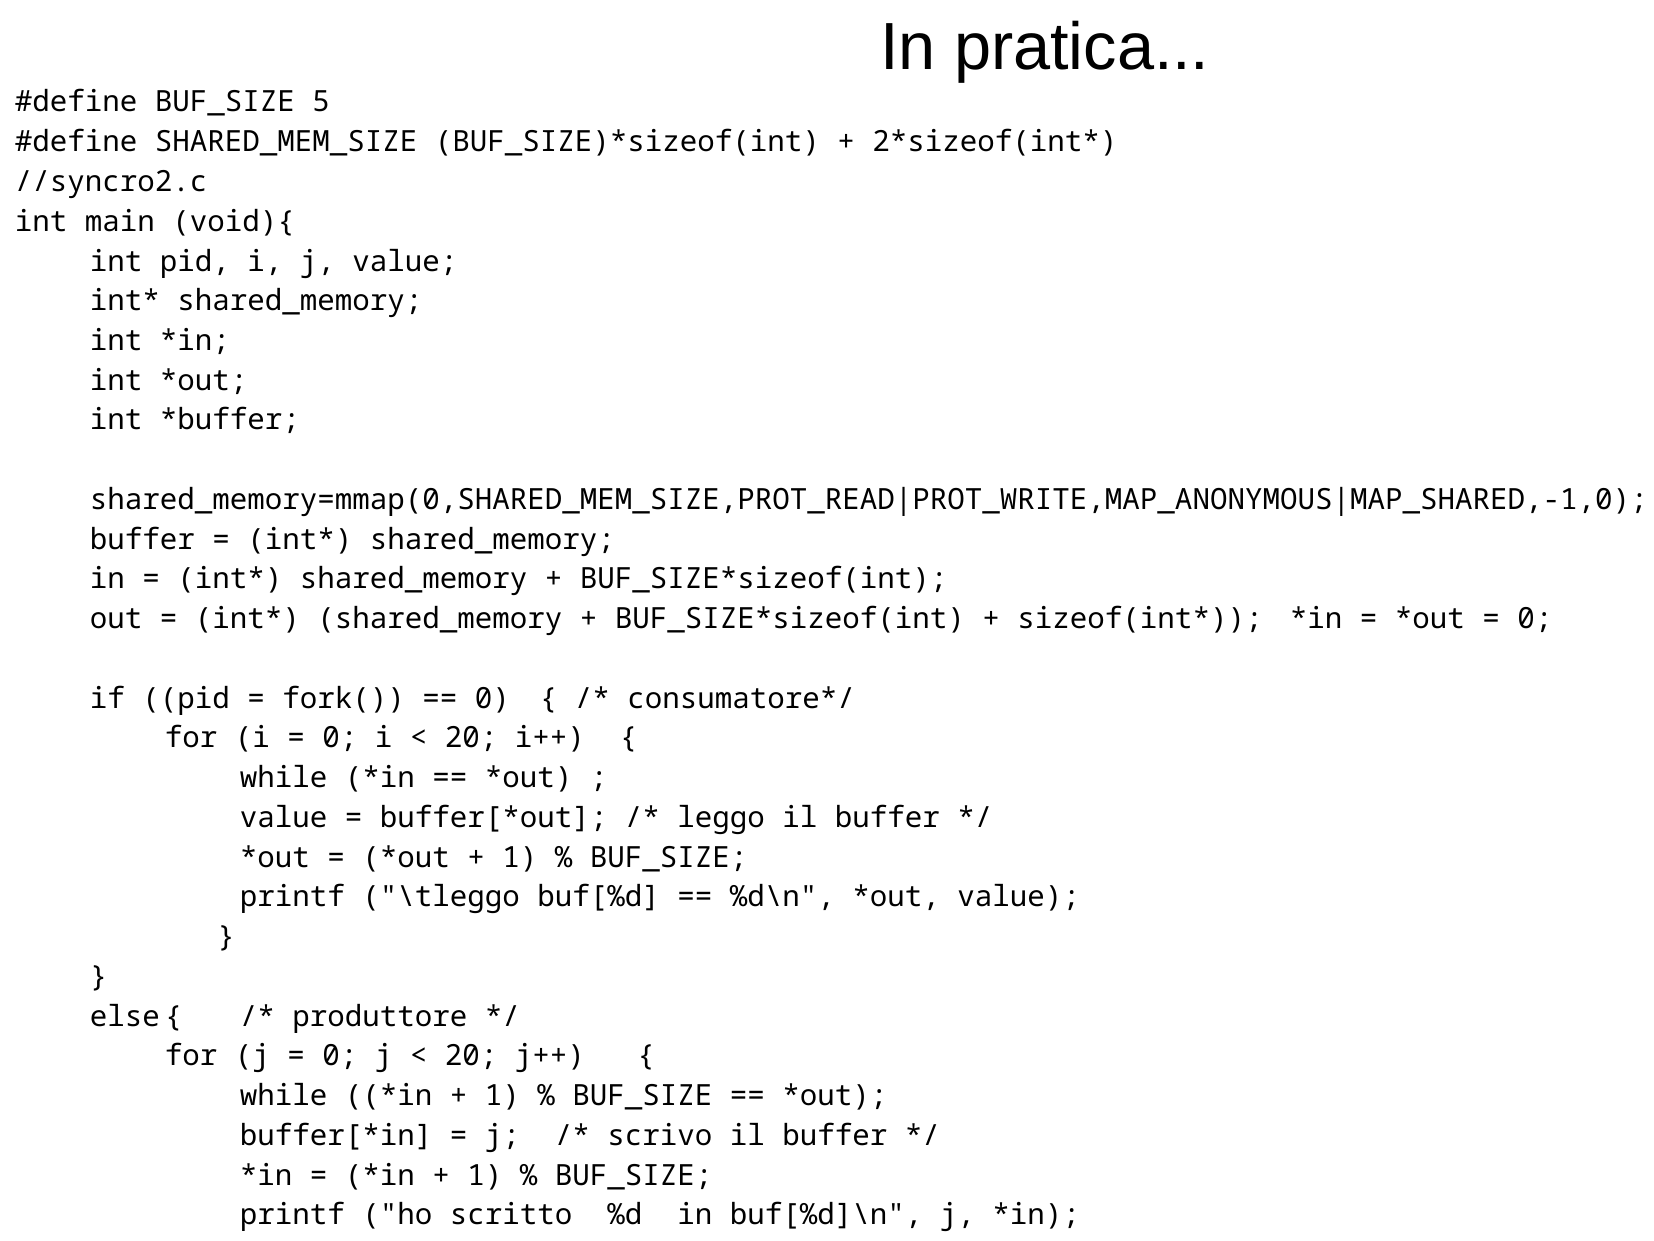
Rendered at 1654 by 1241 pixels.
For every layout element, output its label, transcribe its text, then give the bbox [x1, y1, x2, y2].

text_box #define BUF_SIZE 5 #define SHARED_MEM_SIZE (BUF_SIZE)*sizeof(int) + 2*sizeof(int*) //syncro2.c int main (void){ int pid, i, j, value; int* shared_memory; int *in; int *out; int *buffer; shared_memory=mmap(0,SHARED_MEM_SIZE,PROT_READ|PROT_WRITE,MAP_ANONYMOUS|MAP_SHARED,-1,0); buffer = (int*) shared_memory; in = (int*) shared_memory + BUF_SIZE*sizeof(int); out = (int*) (shared_memory + BUF_SIZE*sizeof(int) + sizeof(int*)); *in = *out = 0; if ((pid = fork()) == 0) { /* consumatore*/ for (i = 0; i < 20; i++) { while (*in == *out) ; value = buffer[*out]; /* leggo il buffer */ *out = (*out + 1) % BUF_SIZE; printf ("\tleggo buf[%d] == %d\n", *out, value); } } else { /* produttore */ for (j = 0; j < 20; j++) { while ((*in + 1) % BUF_SIZE == *out); buffer[*in] = j; /* scrivo il buffer */ *in = (*in + 1) % BUF_SIZE; printf ("ho scritto %d in buf[%d]\n", j, *in); } wait (pid); } exit (0); } [0, 73, 1654, 1241]
title In pratica... [301, 0, 1654, 73]
